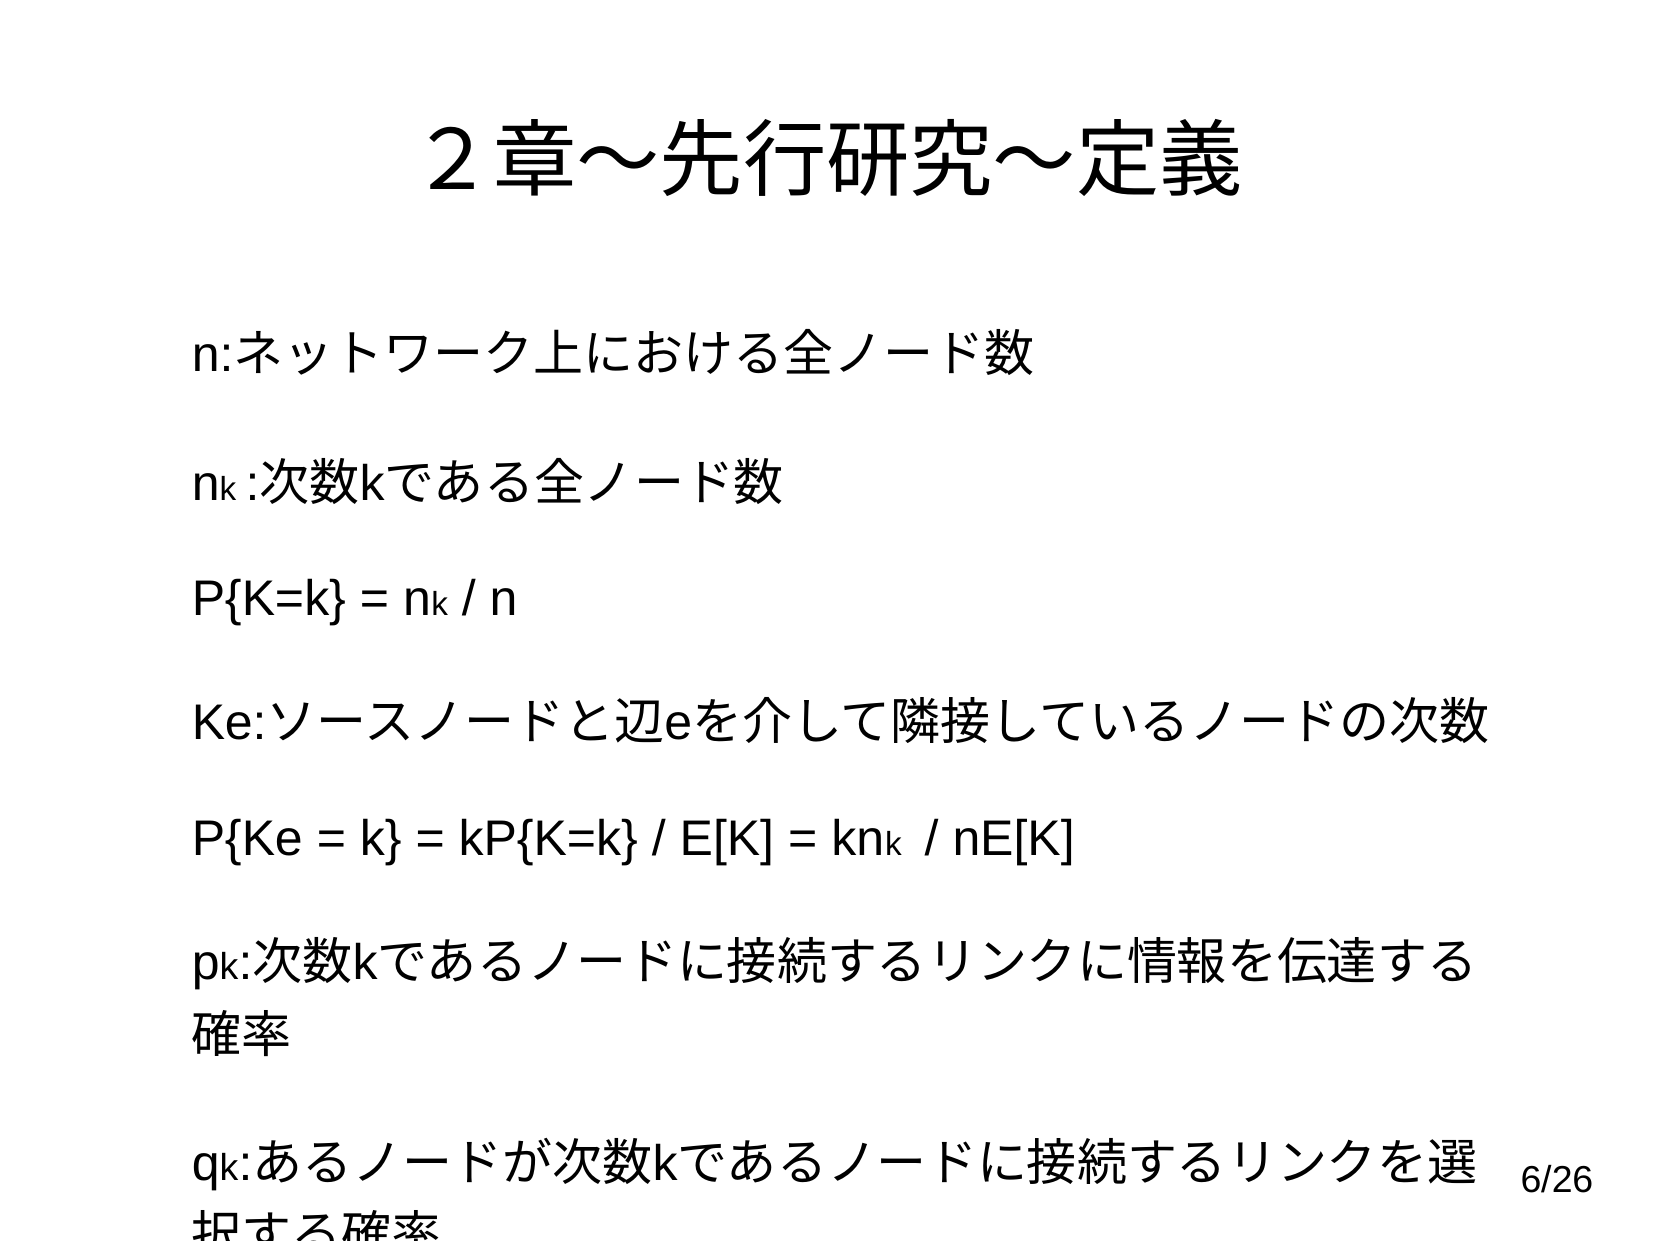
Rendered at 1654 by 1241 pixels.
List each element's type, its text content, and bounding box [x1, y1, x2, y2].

title ２章～先行研究～定義 [82, 49, 1571, 257]
text_box 6/26 [1505, 1151, 1625, 1211]
text_box n:ネットワーク上における全ノード数 nk :次数kである全ノード数 P{K=k} = nk / n Ke:ソースノードと辺eを介して隣接しているノードの次数 P{Ke = k} = kP{K=k} / E[K] = knk / nE[K] pk:次数kであるノードに接続するリンクに情報を伝達する確率 qk:あるノードが次数kであるノードに接続するリンクを選択する確率 [177, 306, 1506, 1096]
